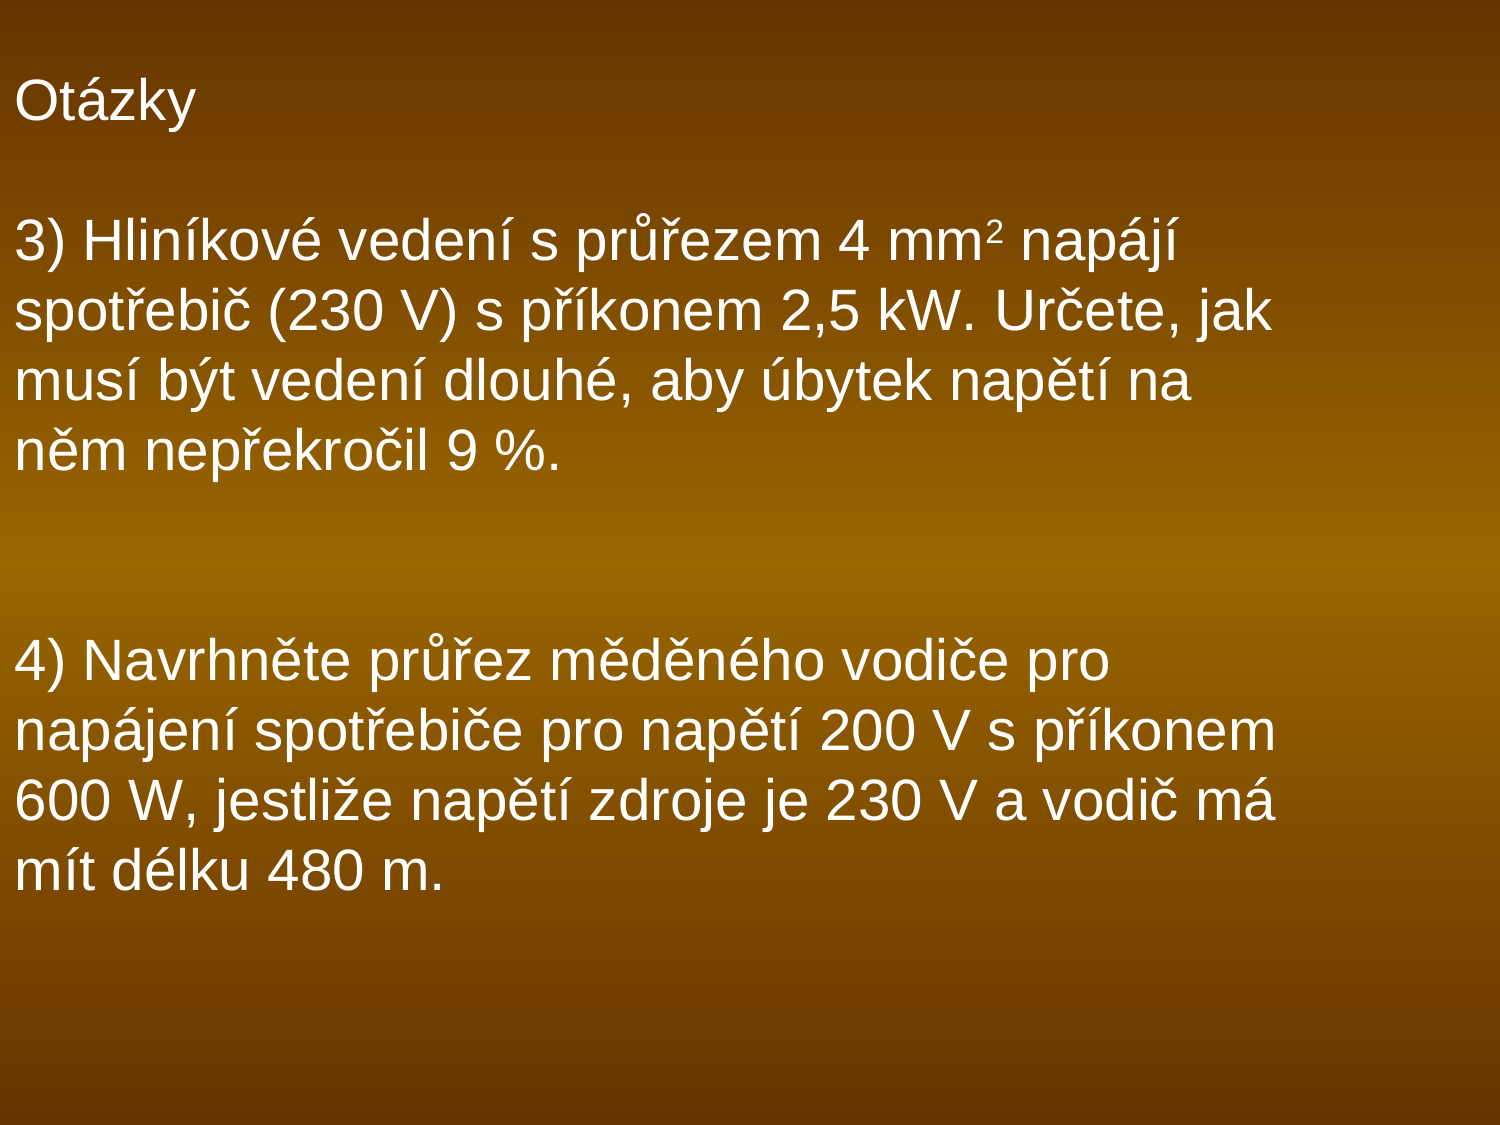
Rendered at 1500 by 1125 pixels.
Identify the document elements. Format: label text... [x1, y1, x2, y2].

text_box Otázky 3) Hliníkové vedení s průřezem 4 mm2 napájí spotřebič (230 V) s příkonem 2,5 kW. Určete, jak musí být vedení dlouhé, aby úbytek napětí na něm nepřekročil 9 %. 4) Navrhněte průřez měděného vodiče pro napájení spotřebiče pro napětí 200 V s příkonem 600 W, jestliže napětí zdroje je 230 V a vodič má mít délku 480 m. [0, 54, 1306, 910]
